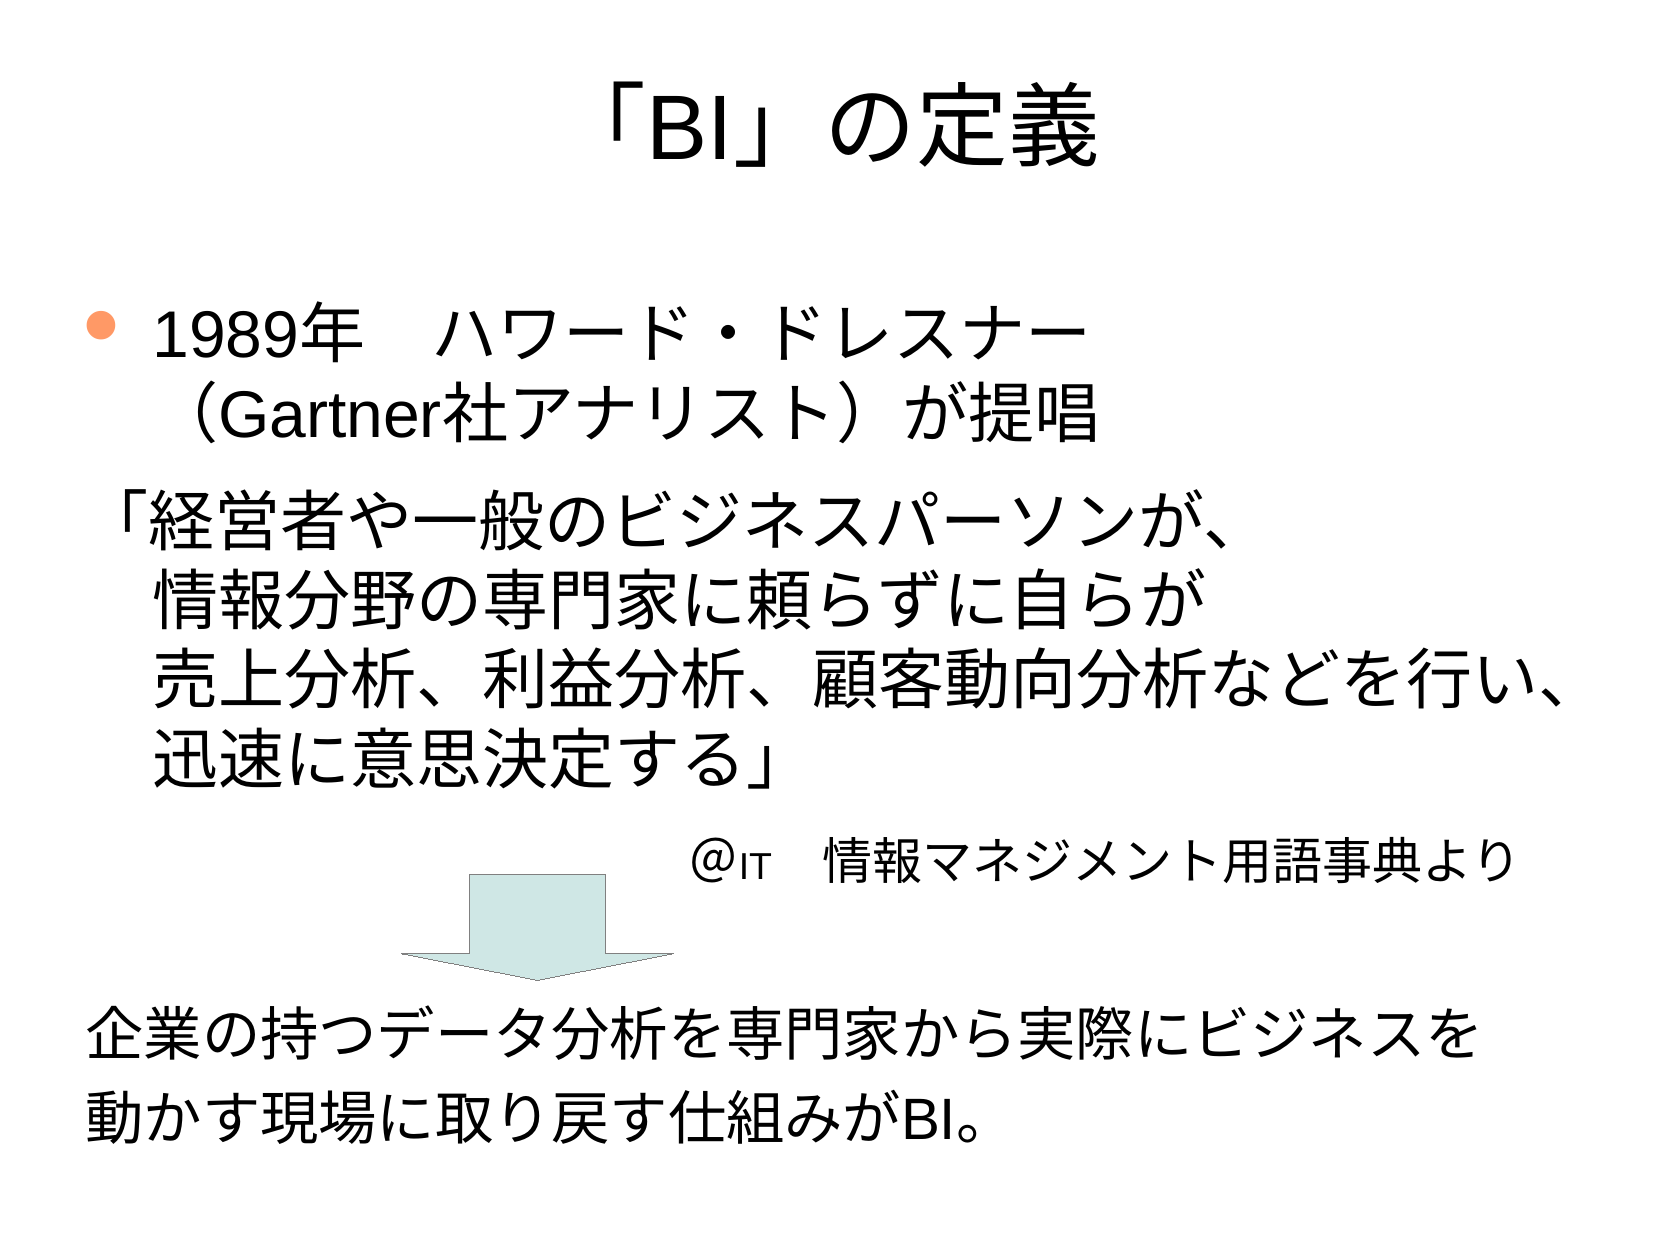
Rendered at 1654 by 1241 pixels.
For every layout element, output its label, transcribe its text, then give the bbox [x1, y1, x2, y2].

text_box [401, 874, 674, 981]
list 1989年 ハワード・ドレスナー （Gartner社アナリスト）が提唱 「経営者や一般のビジネスパーソンが、 情報分野の専門家に頼らずに自らが 売上分析、利益分析、顧客動向分析などを行い、 迅速に意思決定する」 [70, 291, 1607, 851]
text_box 企業の持つデータ分析を専門家から実際にビジネスを 動かす現場に取り戻す仕組みがBI。 [70, 980, 1548, 1119]
text_box ＠IT 情報マネジメント用語事典より [674, 832, 1583, 898]
text_box [318, 1119, 349, 1150]
title 「BI」の定義 [121, 19, 1534, 227]
